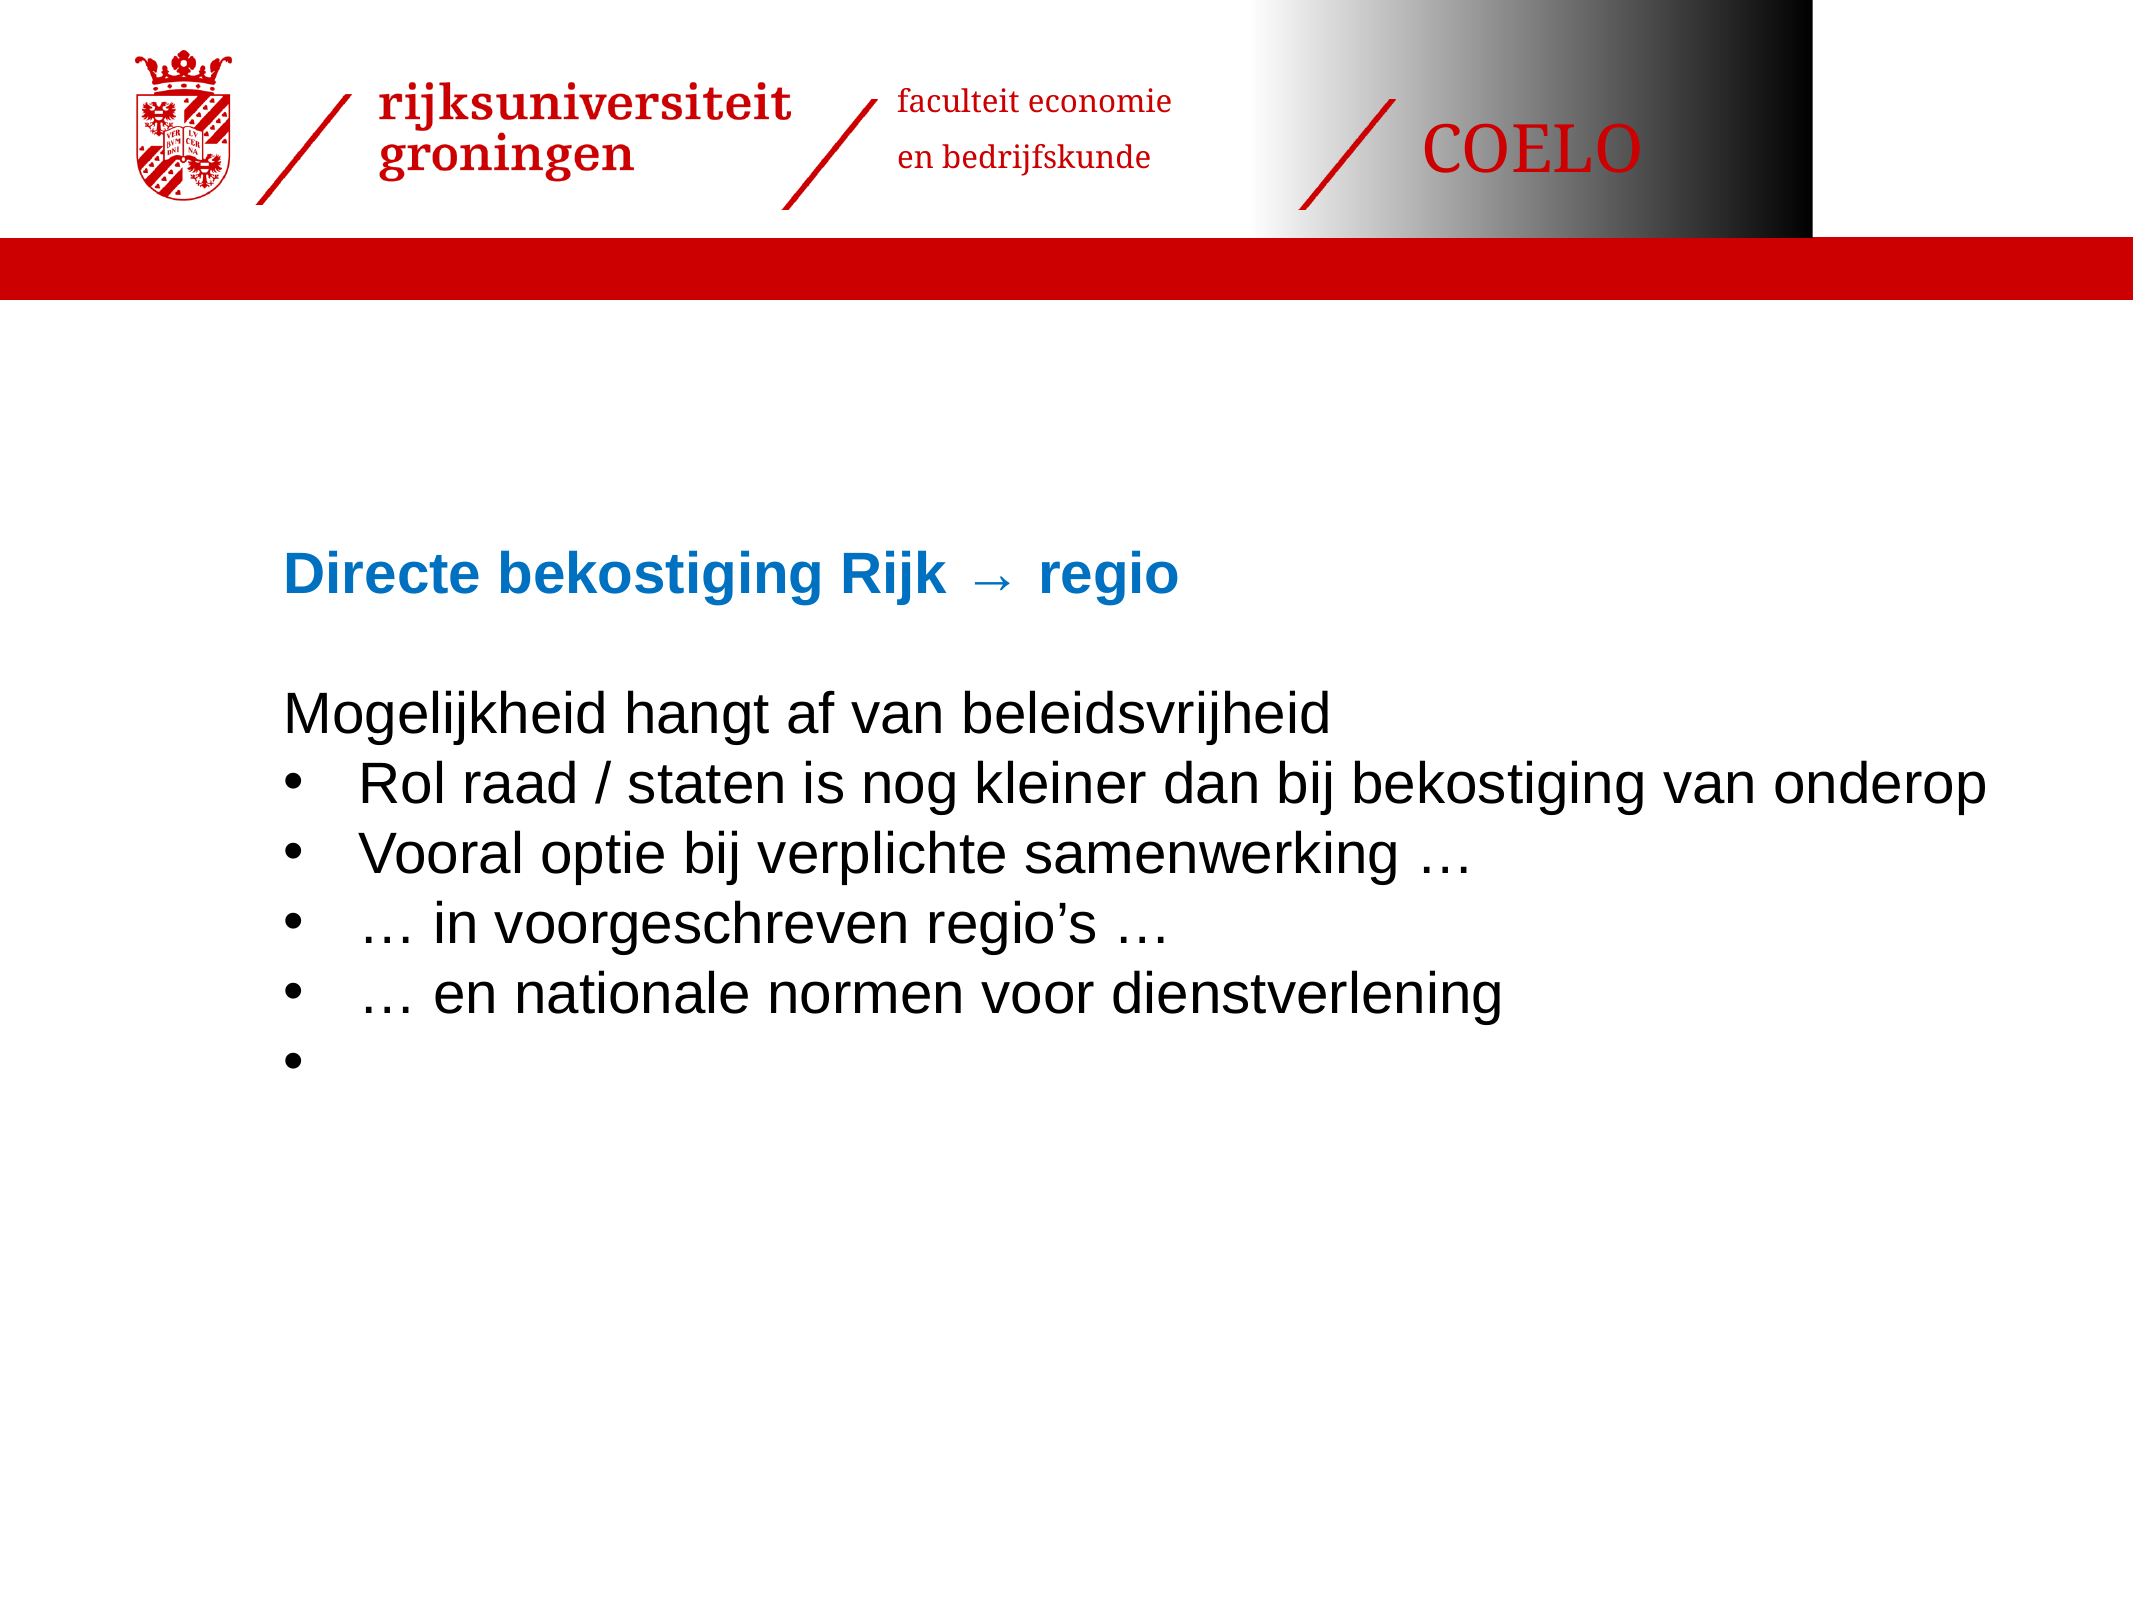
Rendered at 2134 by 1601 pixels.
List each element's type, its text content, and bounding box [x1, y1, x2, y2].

picture [135, 50, 878, 210]
text_box Directe bekostiging Rijk → regio Mogelijkheid hangt af van beleidsvrijheid Rol raad / staten is nog kleiner dan bij bekostiging van onderop Vooral optie bij verplichte samenwerking … … in voorgeschreven regio’s … … en nationale normen voor dienstverlening [268, 528, 2134, 1109]
picture [1298, 99, 1396, 210]
